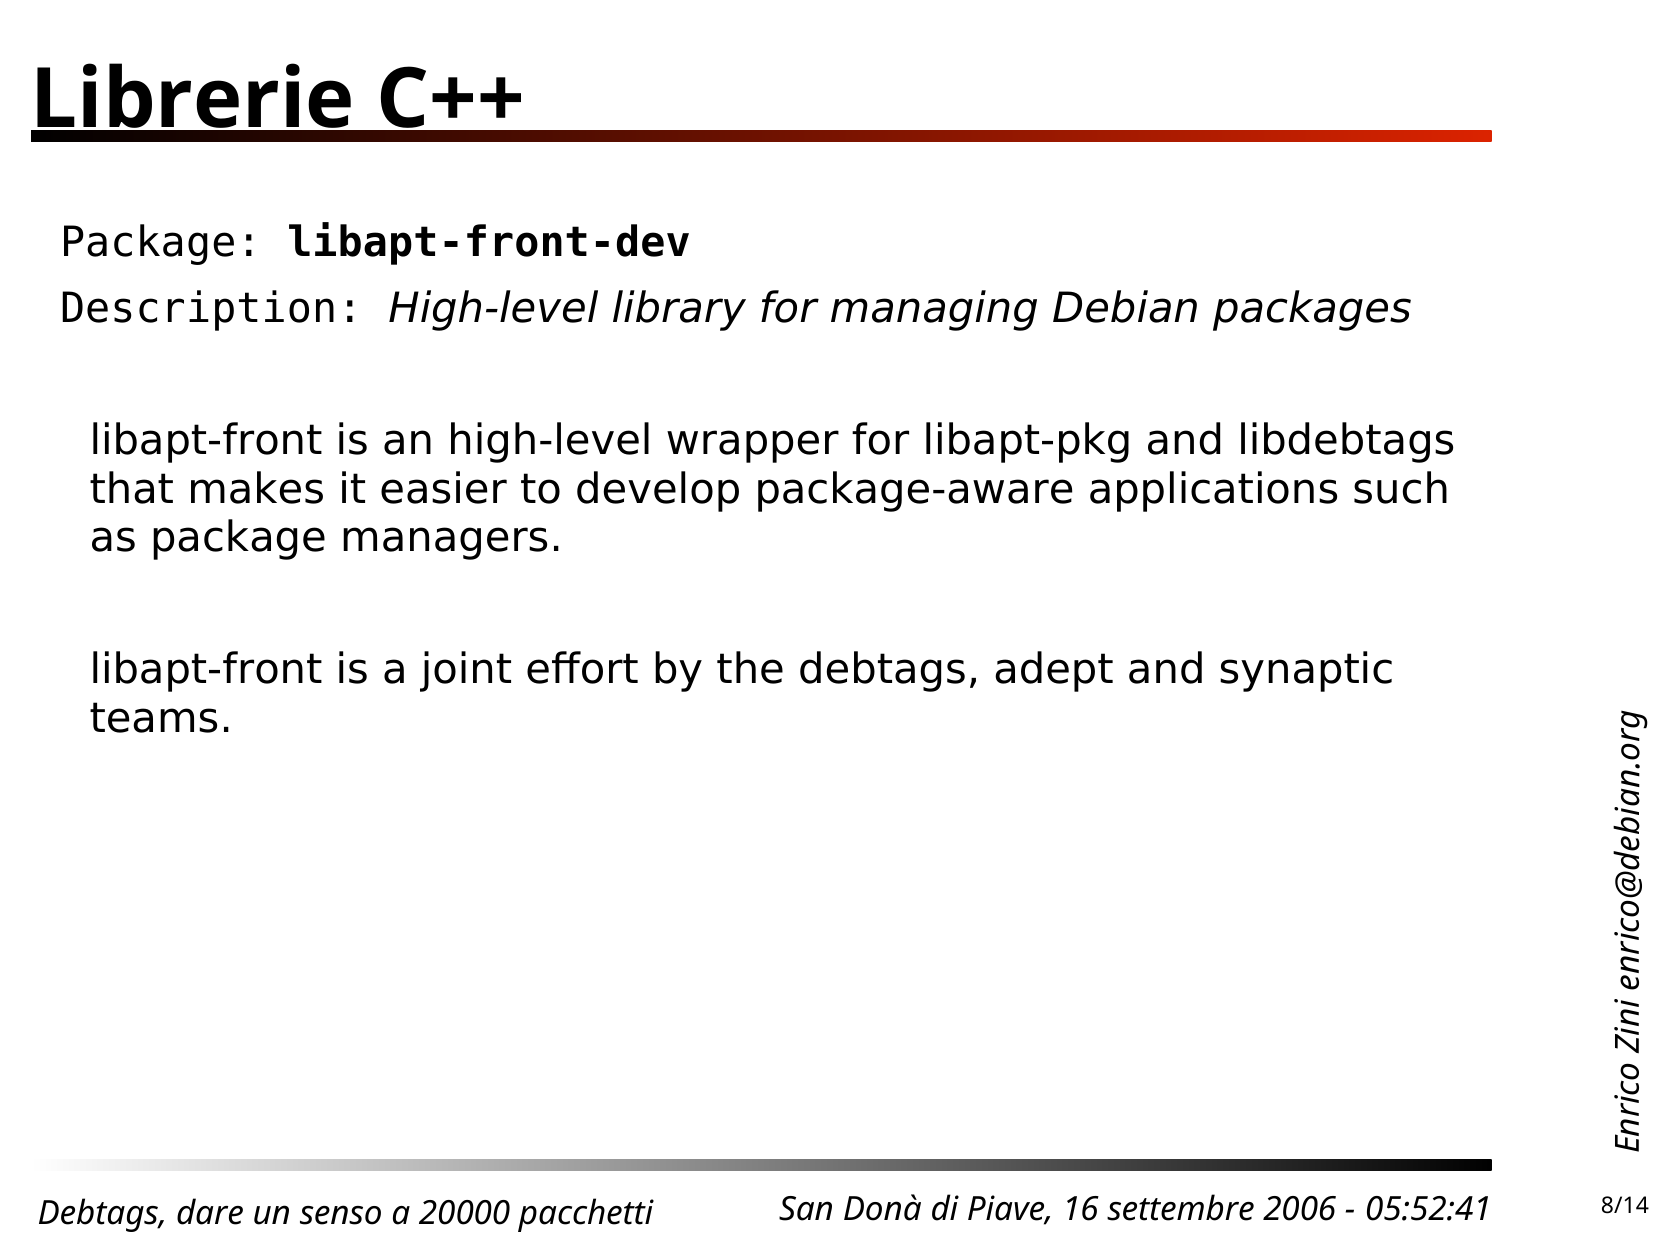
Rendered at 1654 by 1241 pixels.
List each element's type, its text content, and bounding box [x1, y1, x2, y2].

text_box Librerie C++ [30, 38, 1438, 173]
text_box Package: libapt-front-dev Description: High-level library for managing Debian packages libapt-front is an high-level wrapper for libapt-pkg and libdebtags that makes it easier to develop package-aware applications such as package managers. libapt-front is a joint effort by the debtags, adept and synaptic teams. [60, 217, 1495, 1138]
